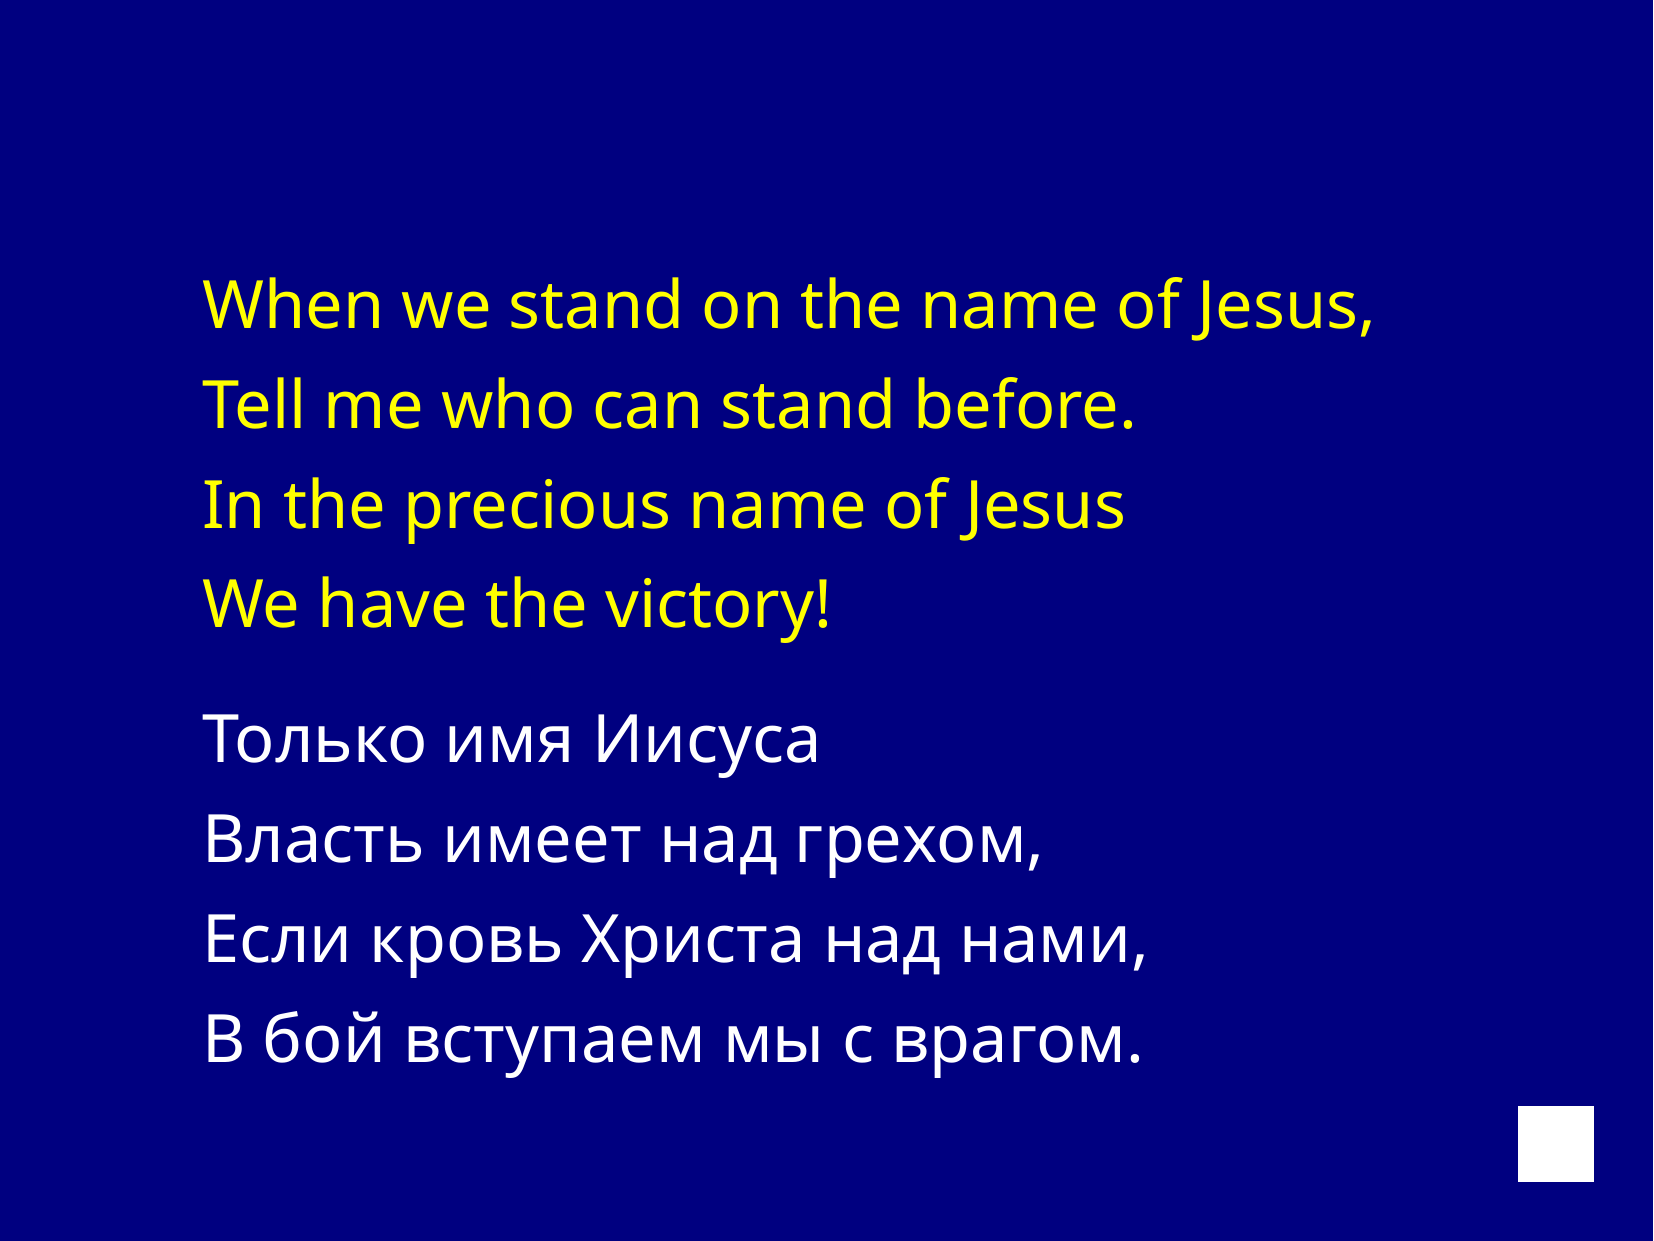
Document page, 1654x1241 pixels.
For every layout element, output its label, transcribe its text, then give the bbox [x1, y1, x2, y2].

text_box Только имя Иисуса Власть имеет над грехом, Если кровь Христа над нами, В бой вступаем мы с врагом. [75, 675, 1576, 1163]
text_box [1518, 1106, 1594, 1182]
text_box When we stand on the name of Jesus, Tell me who can stand before. In the precious name of Jesus We have the victory! [75, 150, 1576, 675]
